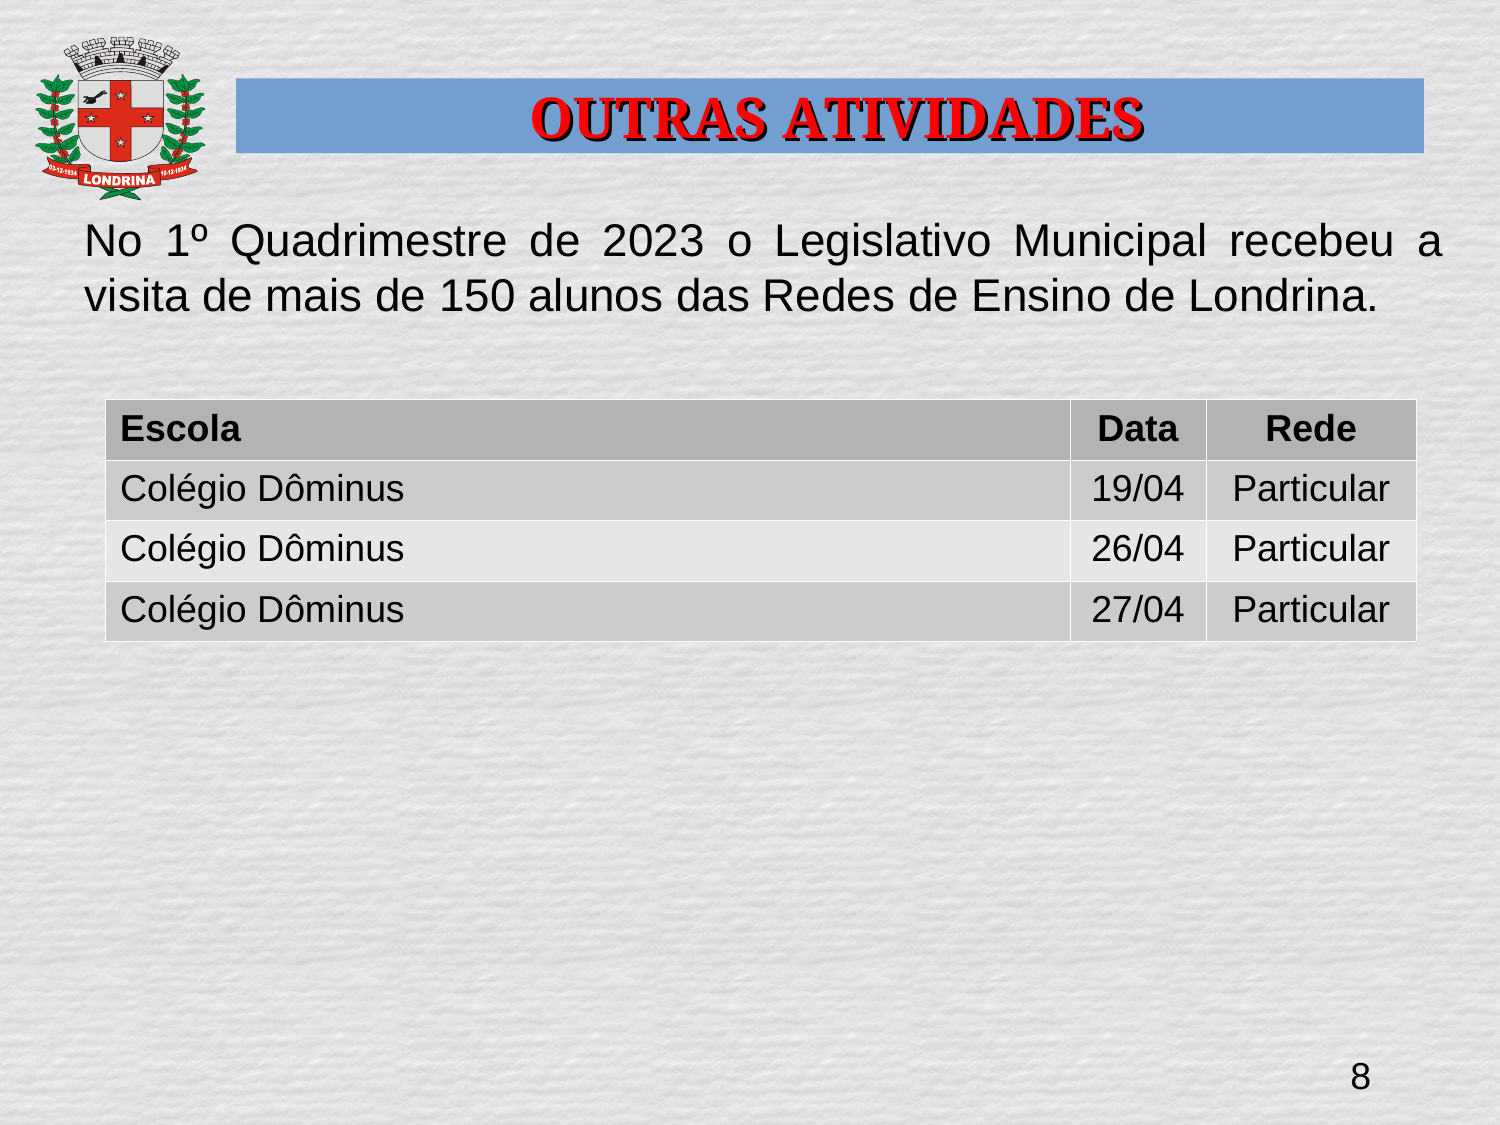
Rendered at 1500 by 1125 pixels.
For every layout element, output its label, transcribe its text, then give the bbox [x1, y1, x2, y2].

table_cell Colégio Dôminus [106, 521, 1070, 581]
table_header Data [1071, 400, 1206, 460]
text_box No 1º Quadrimestre de 2023 o Legislativo Municipal recebeu a visita de mais de 150 alunos das Redes de Ensino de Londrina. [70, 203, 1459, 329]
table_header Escola [106, 400, 1070, 460]
table_cell 19/04 [1071, 461, 1206, 520]
table_cell 27/04 [1071, 582, 1206, 641]
table_cell Colégio Dôminus [106, 461, 1070, 520]
table_cell Colégio Dôminus [106, 582, 1070, 641]
text_box <número> [1335, 1044, 1500, 1115]
table_cell Particular [1207, 521, 1416, 581]
table_cell 26/04 [1071, 521, 1206, 581]
table_cell Particular [1207, 461, 1416, 520]
picture [0, 0, 1500, 1125]
table_header Rede [1207, 400, 1416, 460]
text_box OUTRAS ATIVIDADES [236, 78, 1424, 154]
table_cell Particular [1207, 582, 1416, 641]
